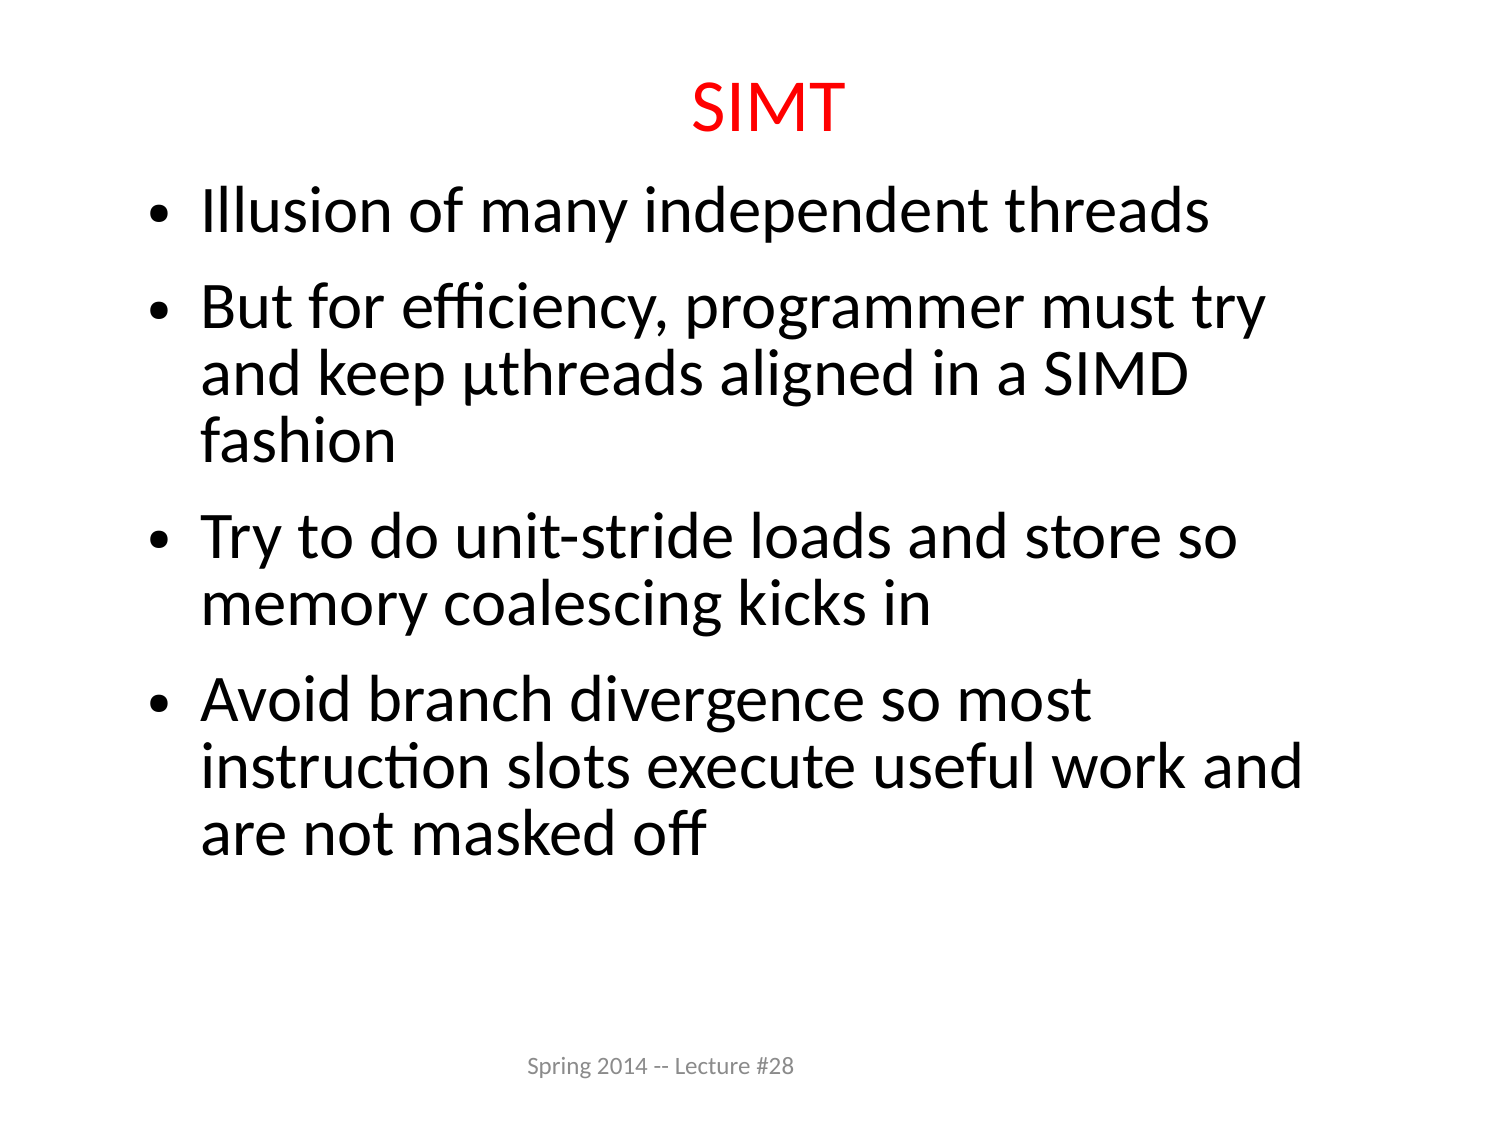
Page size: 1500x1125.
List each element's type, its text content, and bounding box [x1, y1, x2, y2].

title SIMT [75, 37, 1463, 188]
list Illusion of many independent threads But for efficiency, programmer must try and keep µthreads aligned in a SIMD fashion Try to do unit-stride loads and store so memory coalescing kicks in Avoid branch divergence so most instruction slots execute useful work and are not masked off [114, 174, 1375, 1005]
